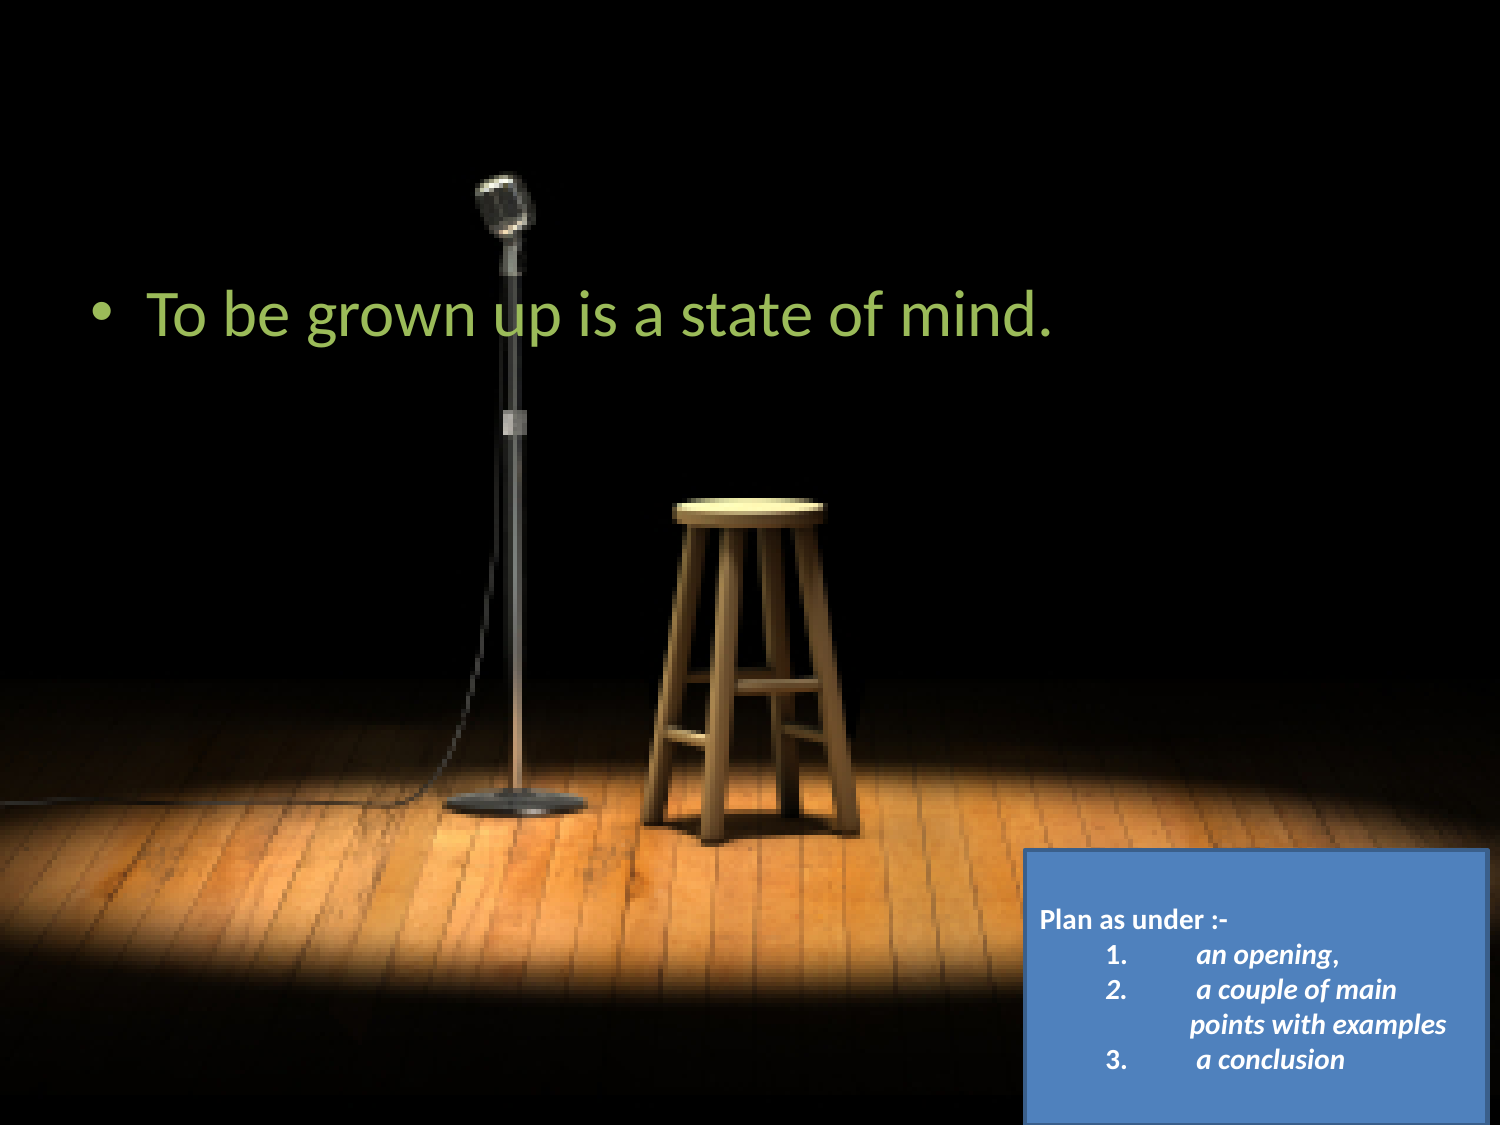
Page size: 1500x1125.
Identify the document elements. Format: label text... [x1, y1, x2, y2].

picture [0, 0, 1500, 1125]
title 13 [75, 45, 1425, 233]
list To be grown up is a state of mind. [75, 262, 1425, 1005]
text_box Plan as under :- an opening, a couple of main points with examples a conclusion [1024, 849, 1488, 1125]
